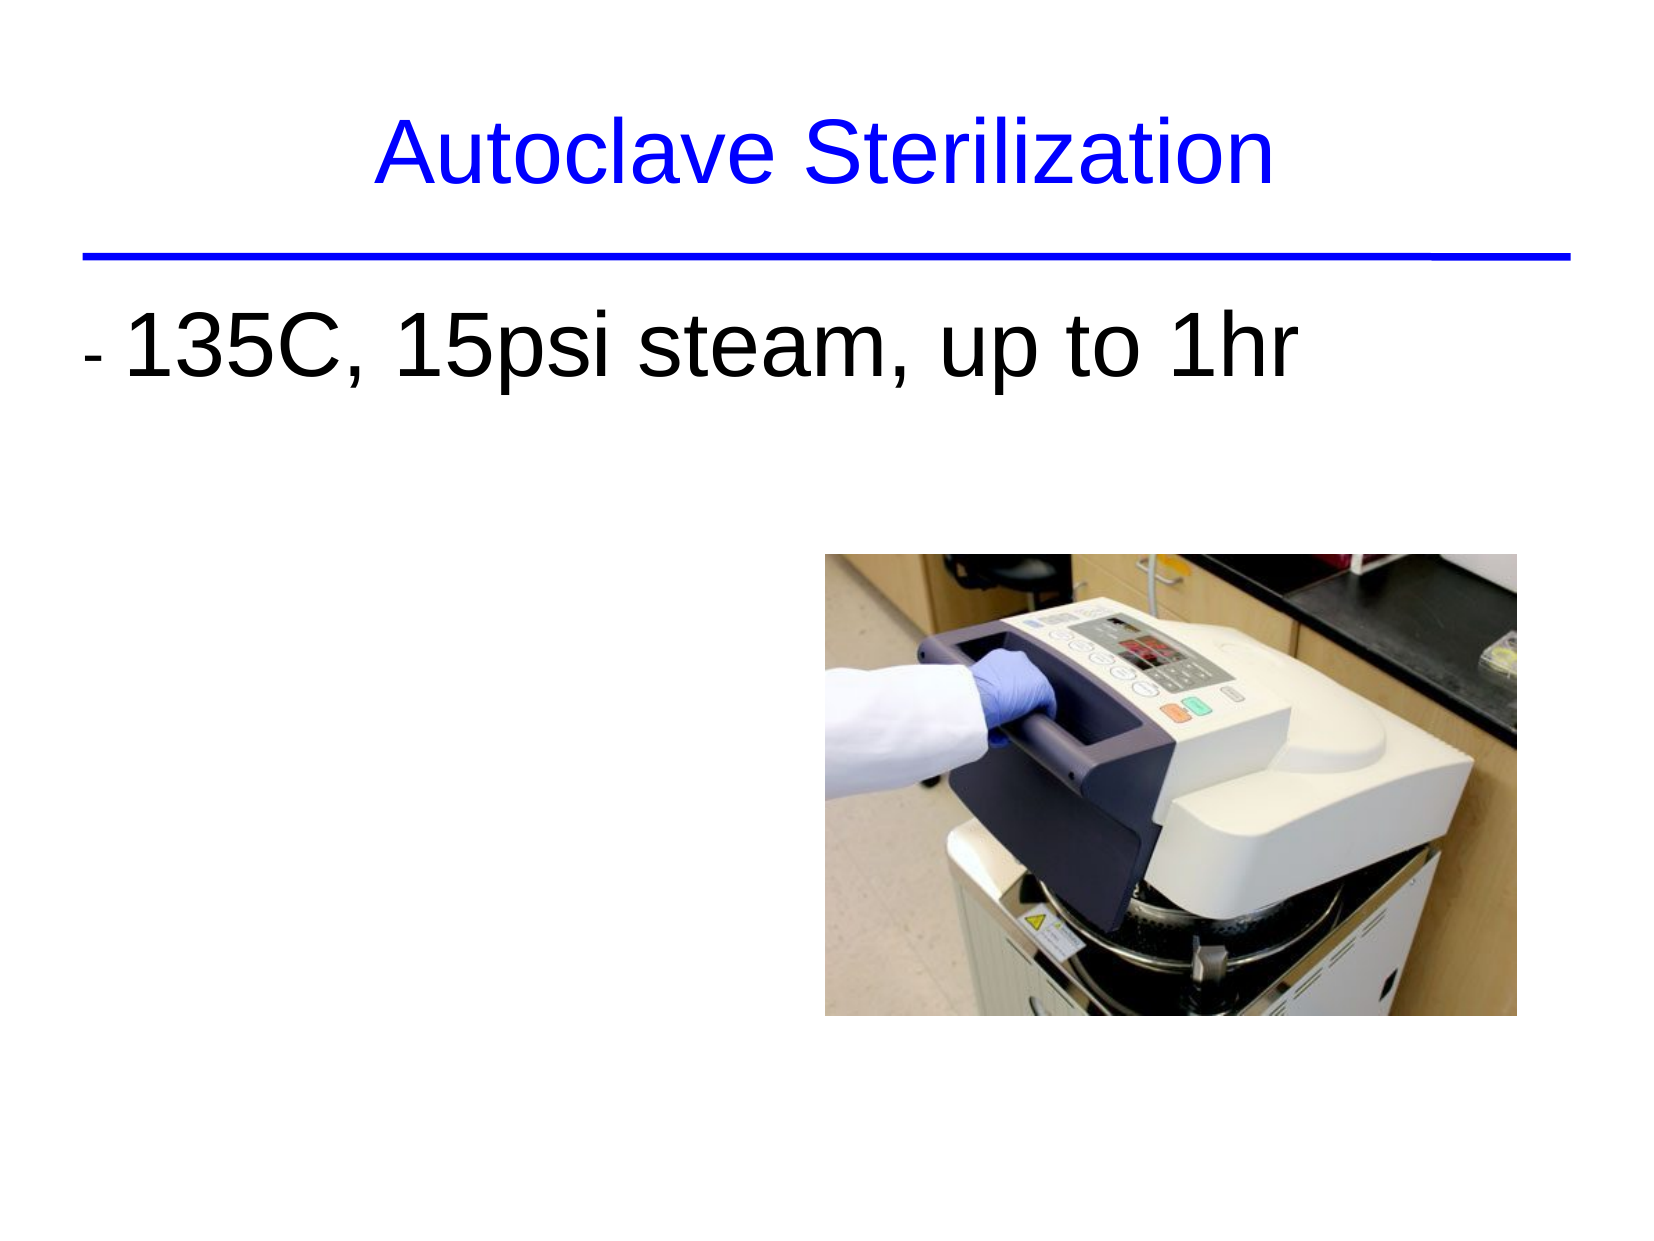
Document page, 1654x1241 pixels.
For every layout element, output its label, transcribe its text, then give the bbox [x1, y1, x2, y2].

list - 135C, 15psi steam, up to 1hr [82, 290, 1571, 1009]
picture [825, 554, 1517, 1016]
title Autoclave Sterilization [82, 49, 1571, 256]
